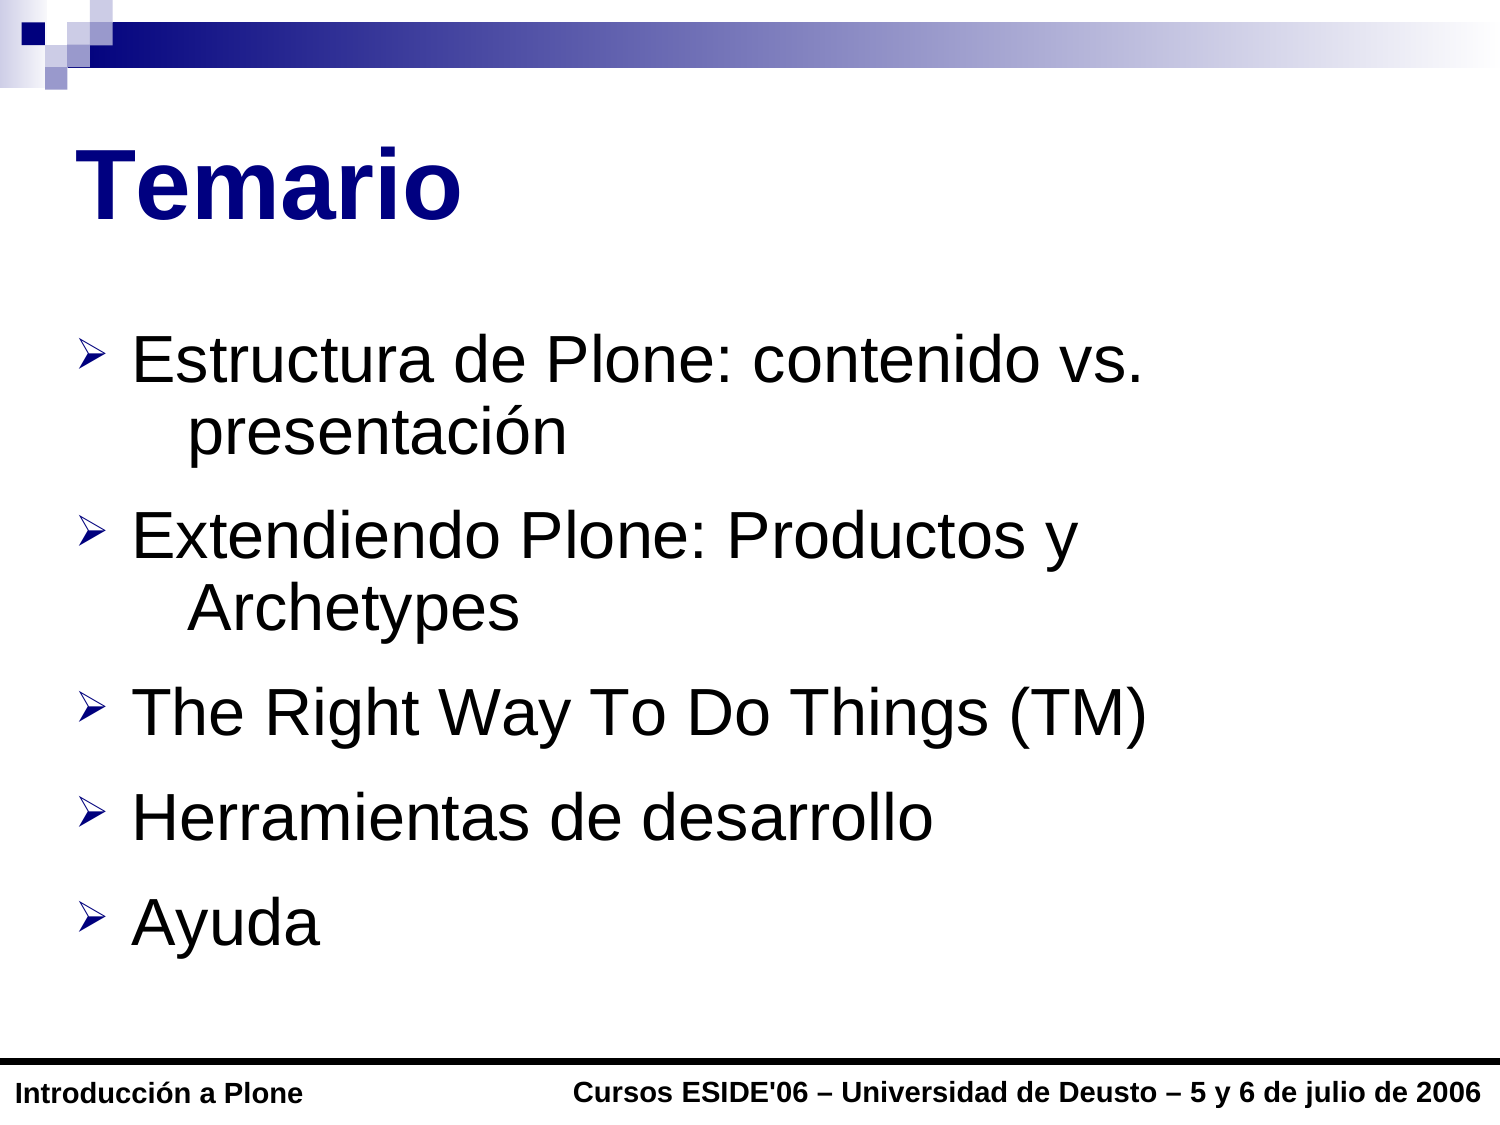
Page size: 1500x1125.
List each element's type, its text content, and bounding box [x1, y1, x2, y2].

title Temario [75, 66, 1426, 309]
list Estructura de Plone: contenido vs. presentación Extendiendo Plone: Productos y Archetypes The Right Way To Do Things (TM) Herramientas de desarrollo Ayuda [75, 324, 1426, 1034]
